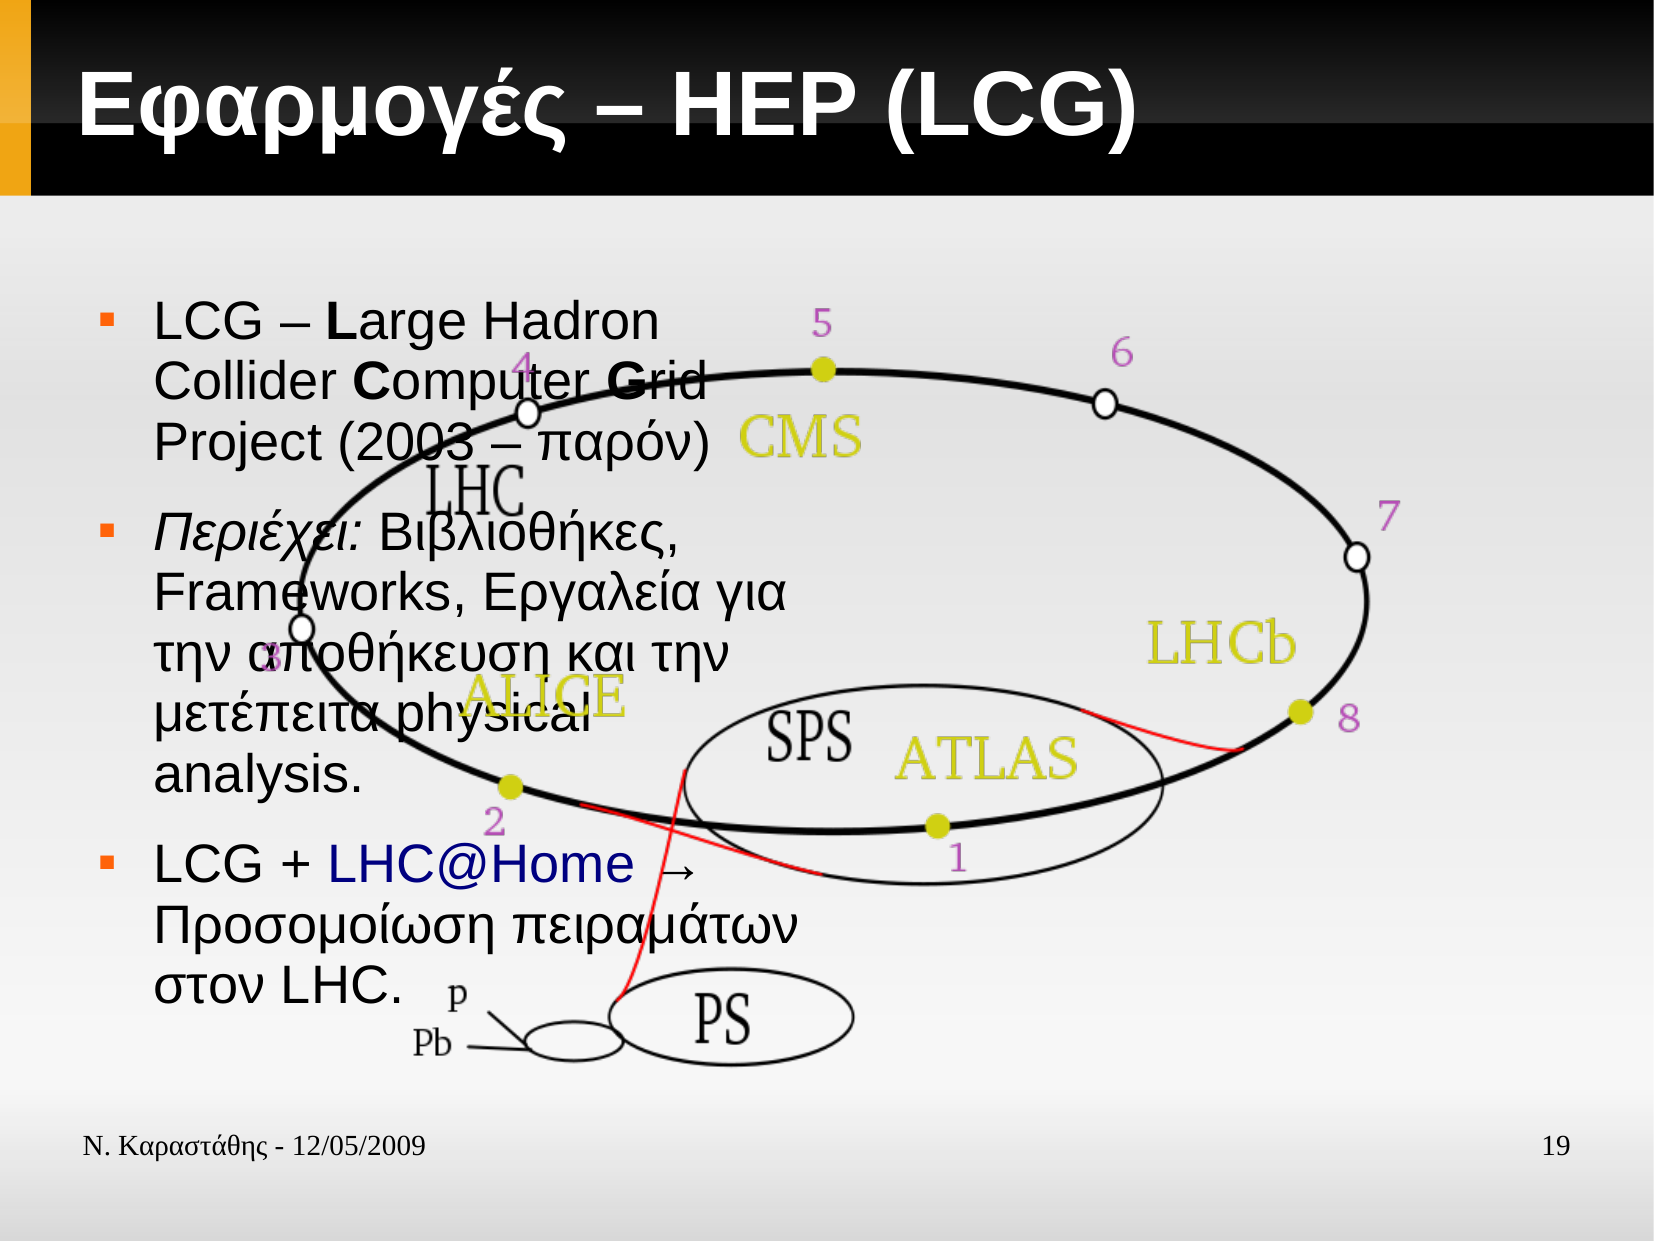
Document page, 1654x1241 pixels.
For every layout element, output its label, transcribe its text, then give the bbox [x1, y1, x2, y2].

picture [0, 0, 1654, 1241]
list LCG – Large Ηadron Collider Computer Grid Project (2003 – παρόν) Περιέχει: Βιβλιοθήκες, Frameworks, Εργαλεία για την αποθήκευση και την μετέπειτα physical analysis. LCG + LHC@Home → Προσoμοίωση πειραμάτων στον LHC. [82, 290, 417, 1109]
title Εφαρμογές – HEP (LCG) [76, 0, 1565, 208]
